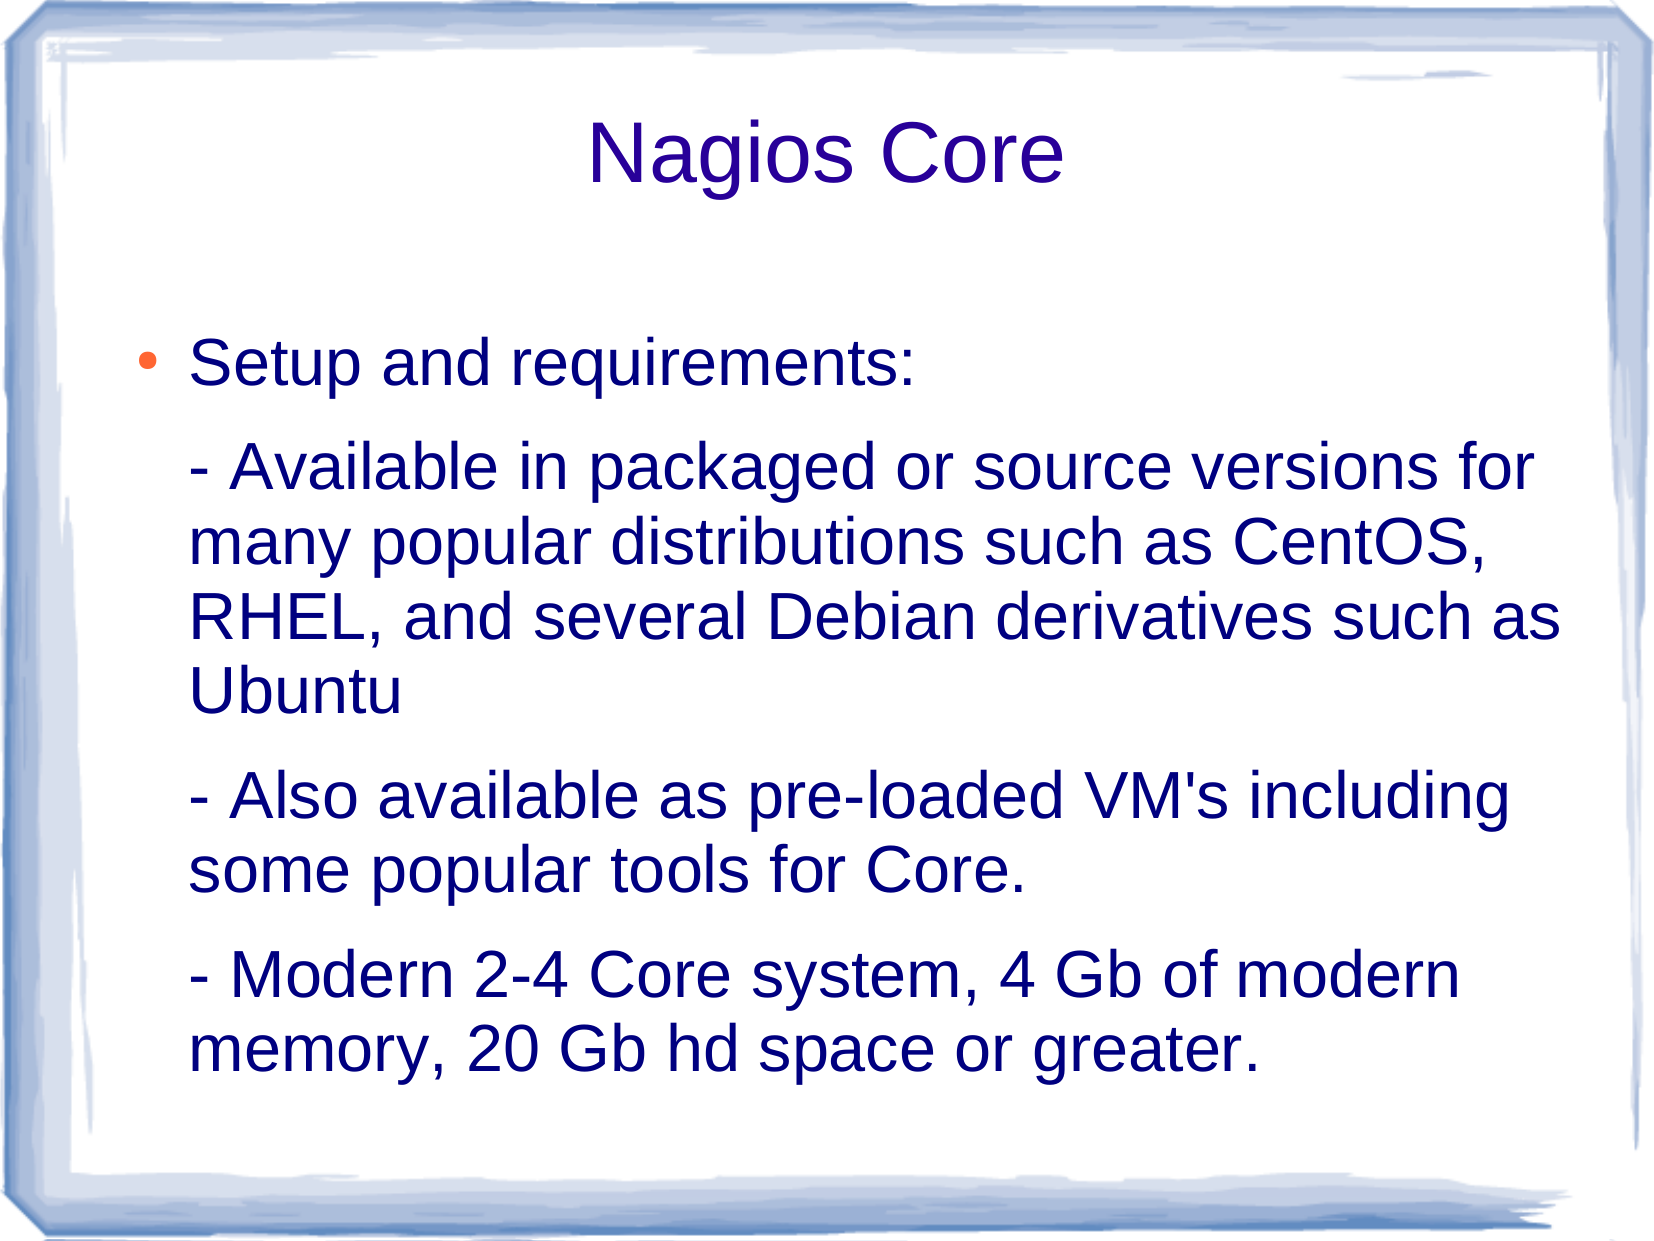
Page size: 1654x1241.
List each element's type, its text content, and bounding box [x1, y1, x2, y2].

picture [0, 0, 1654, 1241]
title Nagios Core [82, 49, 1571, 257]
list Setup and requirements: - Available in packaged or source versions for many popular distributions such as CentOS, RHEL, and several Debian derivatives such as Ubuntu - Also available as pre-loaded VM's including some popular tools for Core. - Modern 2-4 Core system, 4 Gb of modern memory, 20 Gb hd space or greater. [118, 324, 1571, 1087]
